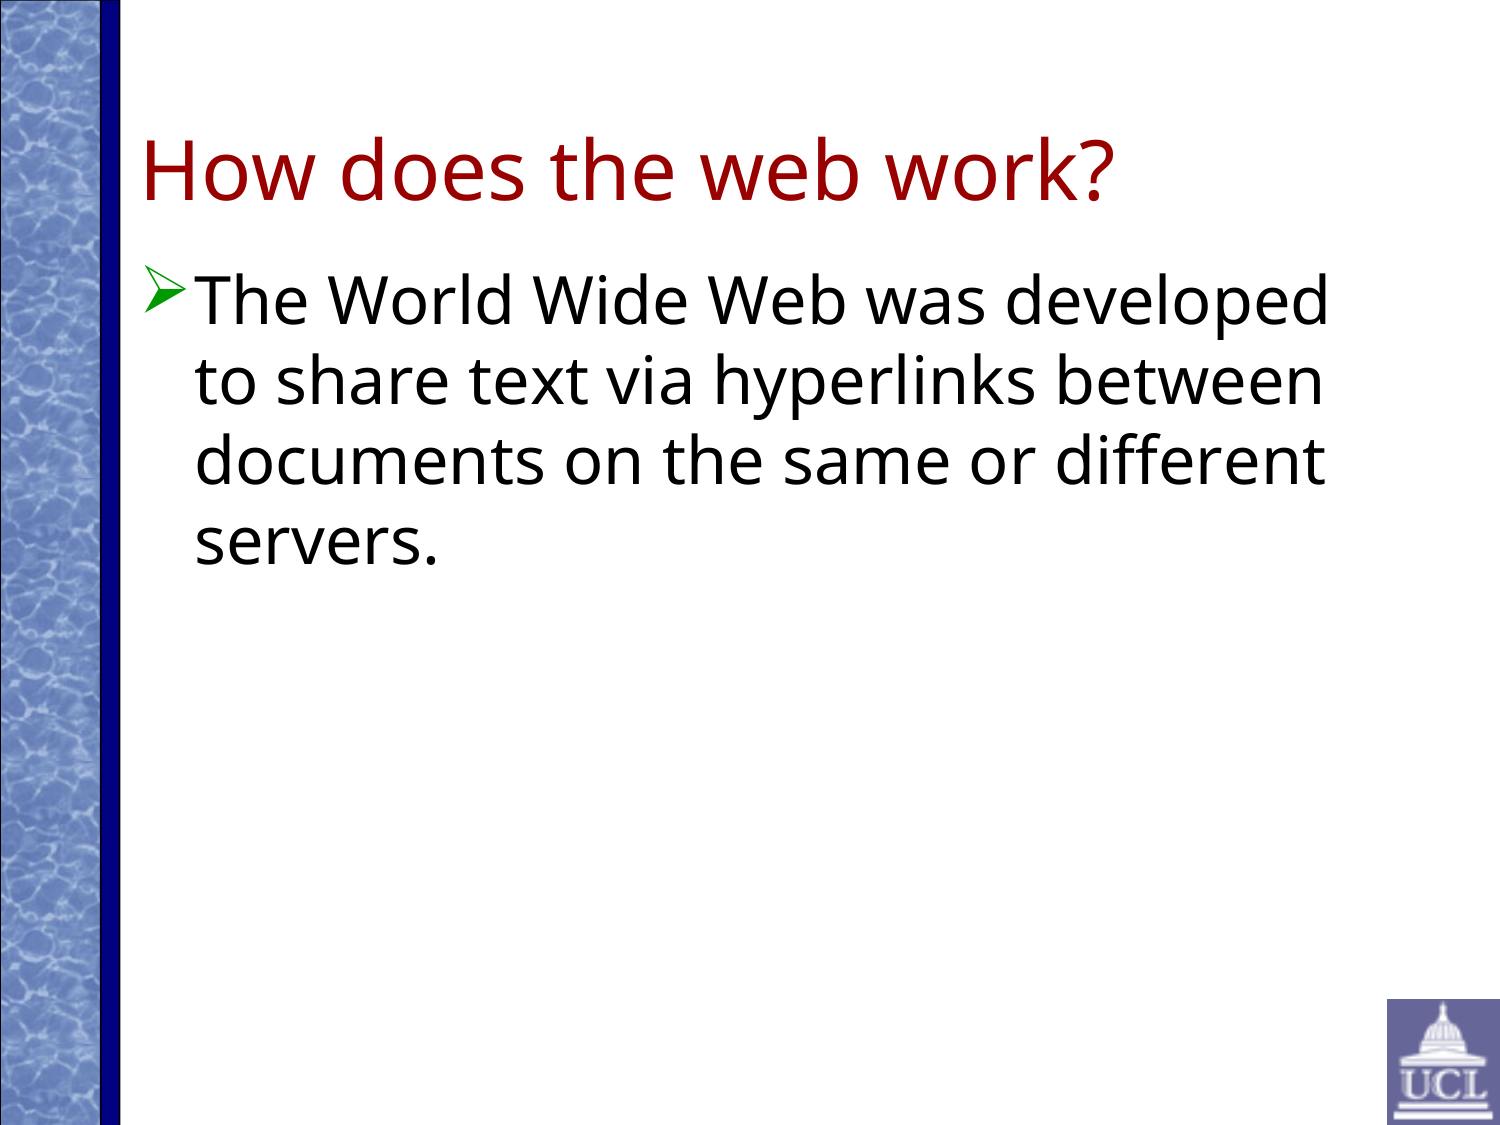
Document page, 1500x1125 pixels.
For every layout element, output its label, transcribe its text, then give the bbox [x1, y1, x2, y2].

title How does the web work? [124, 37, 1413, 225]
list The World Wide Web was developed to share text via hyperlinks between documents on the same or different servers. [125, 249, 1417, 1088]
picture [1, 1, 99, 1125]
picture [1387, 999, 1500, 1125]
